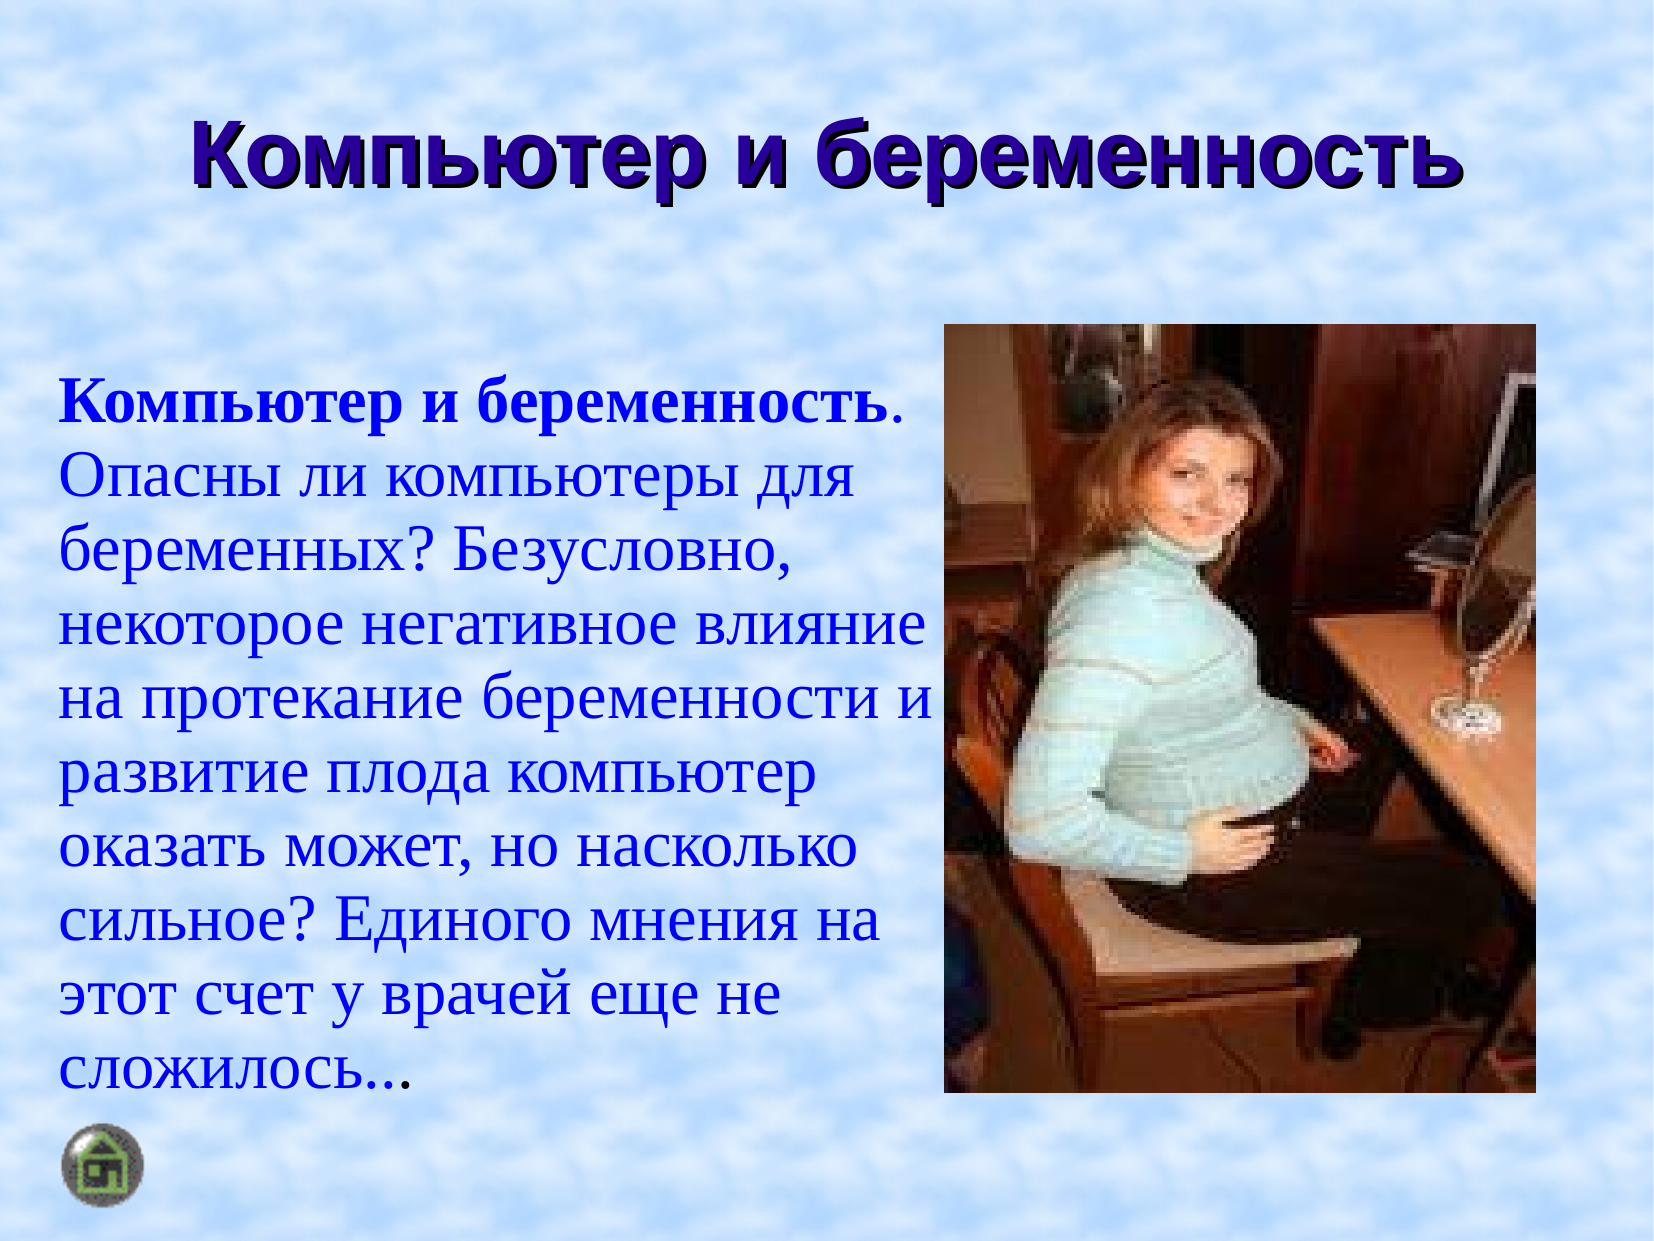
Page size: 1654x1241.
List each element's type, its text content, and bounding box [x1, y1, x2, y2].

picture [0, 0, 1654, 1241]
title Компьютер и беременность [82, 56, 1571, 250]
list Компьютер и беременность. Опасны ли компьютеры для беременных? Безусловно, некоторое негативное влияние на протекание беременности и развитие плода компьютер оказать может, но насколько сильное? Единого мнения на этот счет у врачей еще не сложилось... [59, 362, 975, 1241]
